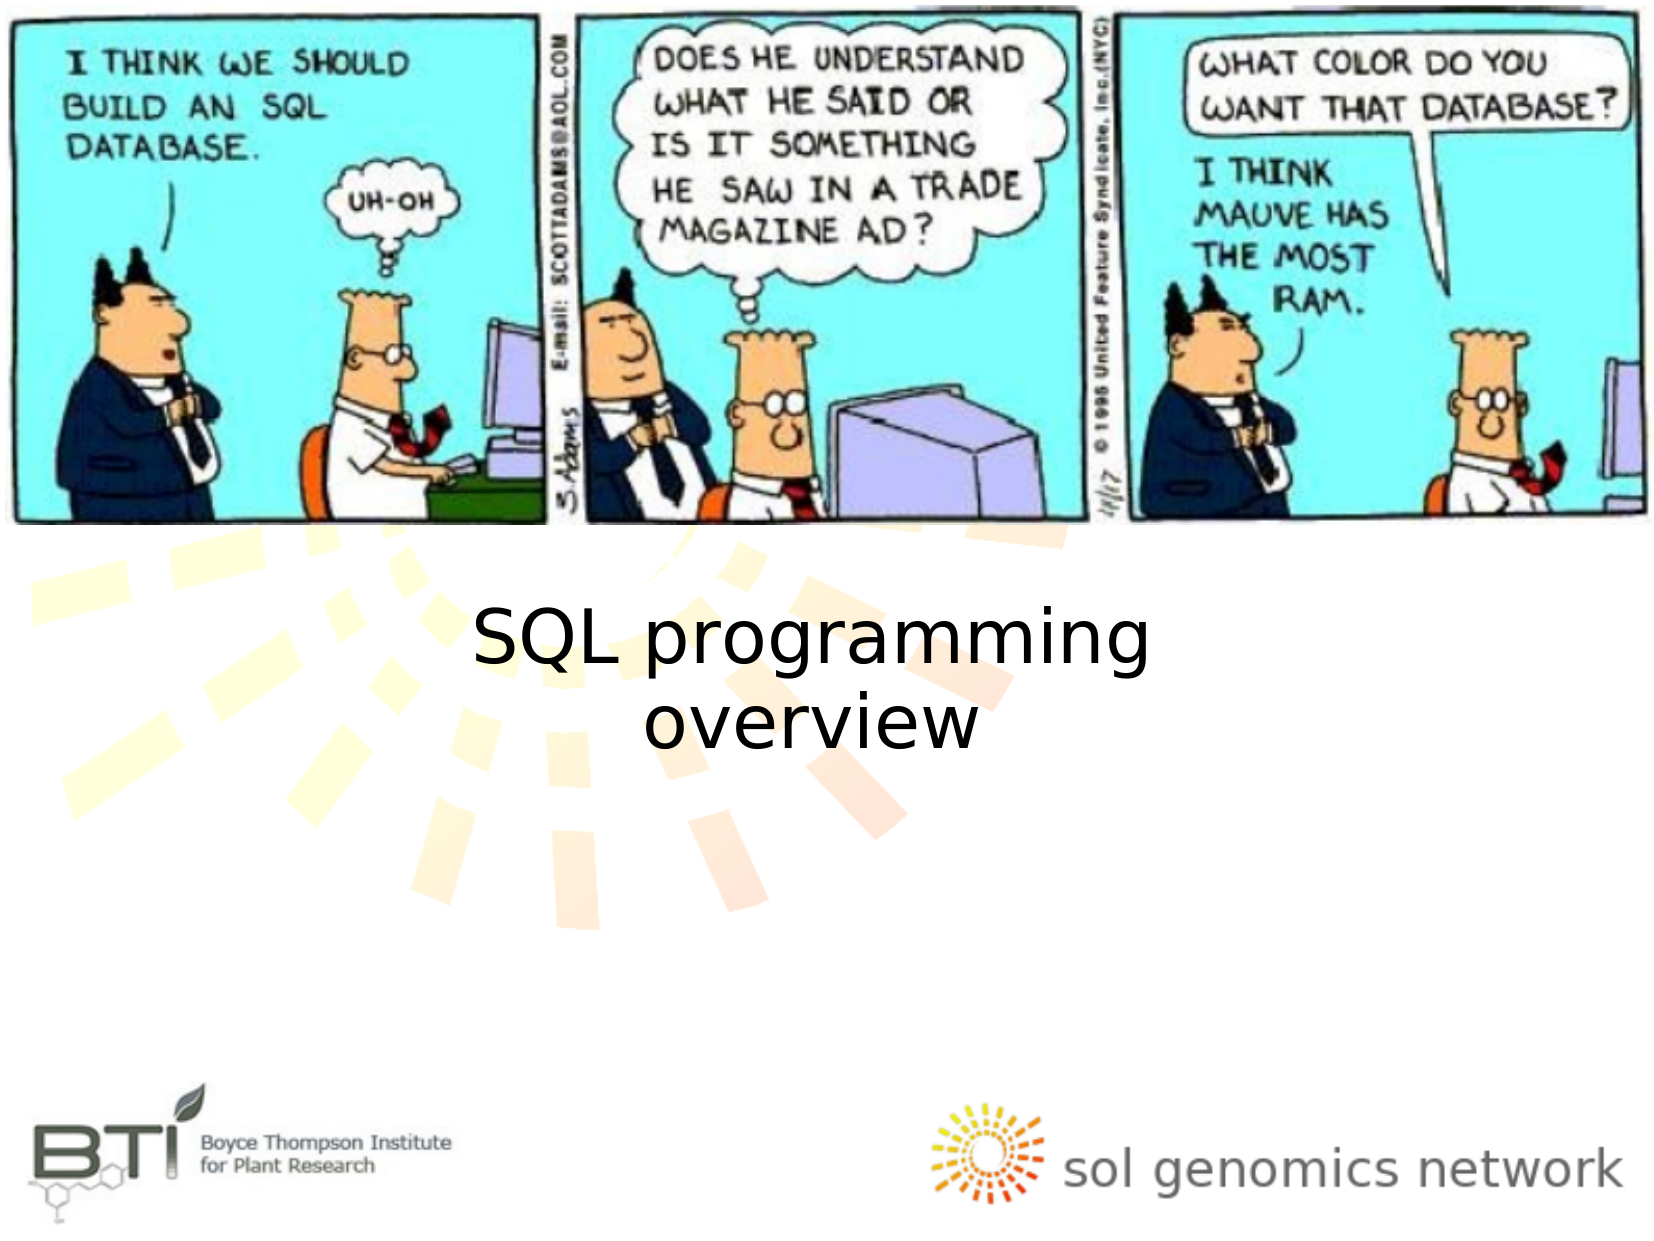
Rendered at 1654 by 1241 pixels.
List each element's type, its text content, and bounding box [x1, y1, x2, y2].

picture [5, 0, 1653, 946]
picture [23, 1081, 466, 1228]
text_box SQL programming overview [325, 587, 1299, 776]
picture [915, 1098, 1636, 1212]
